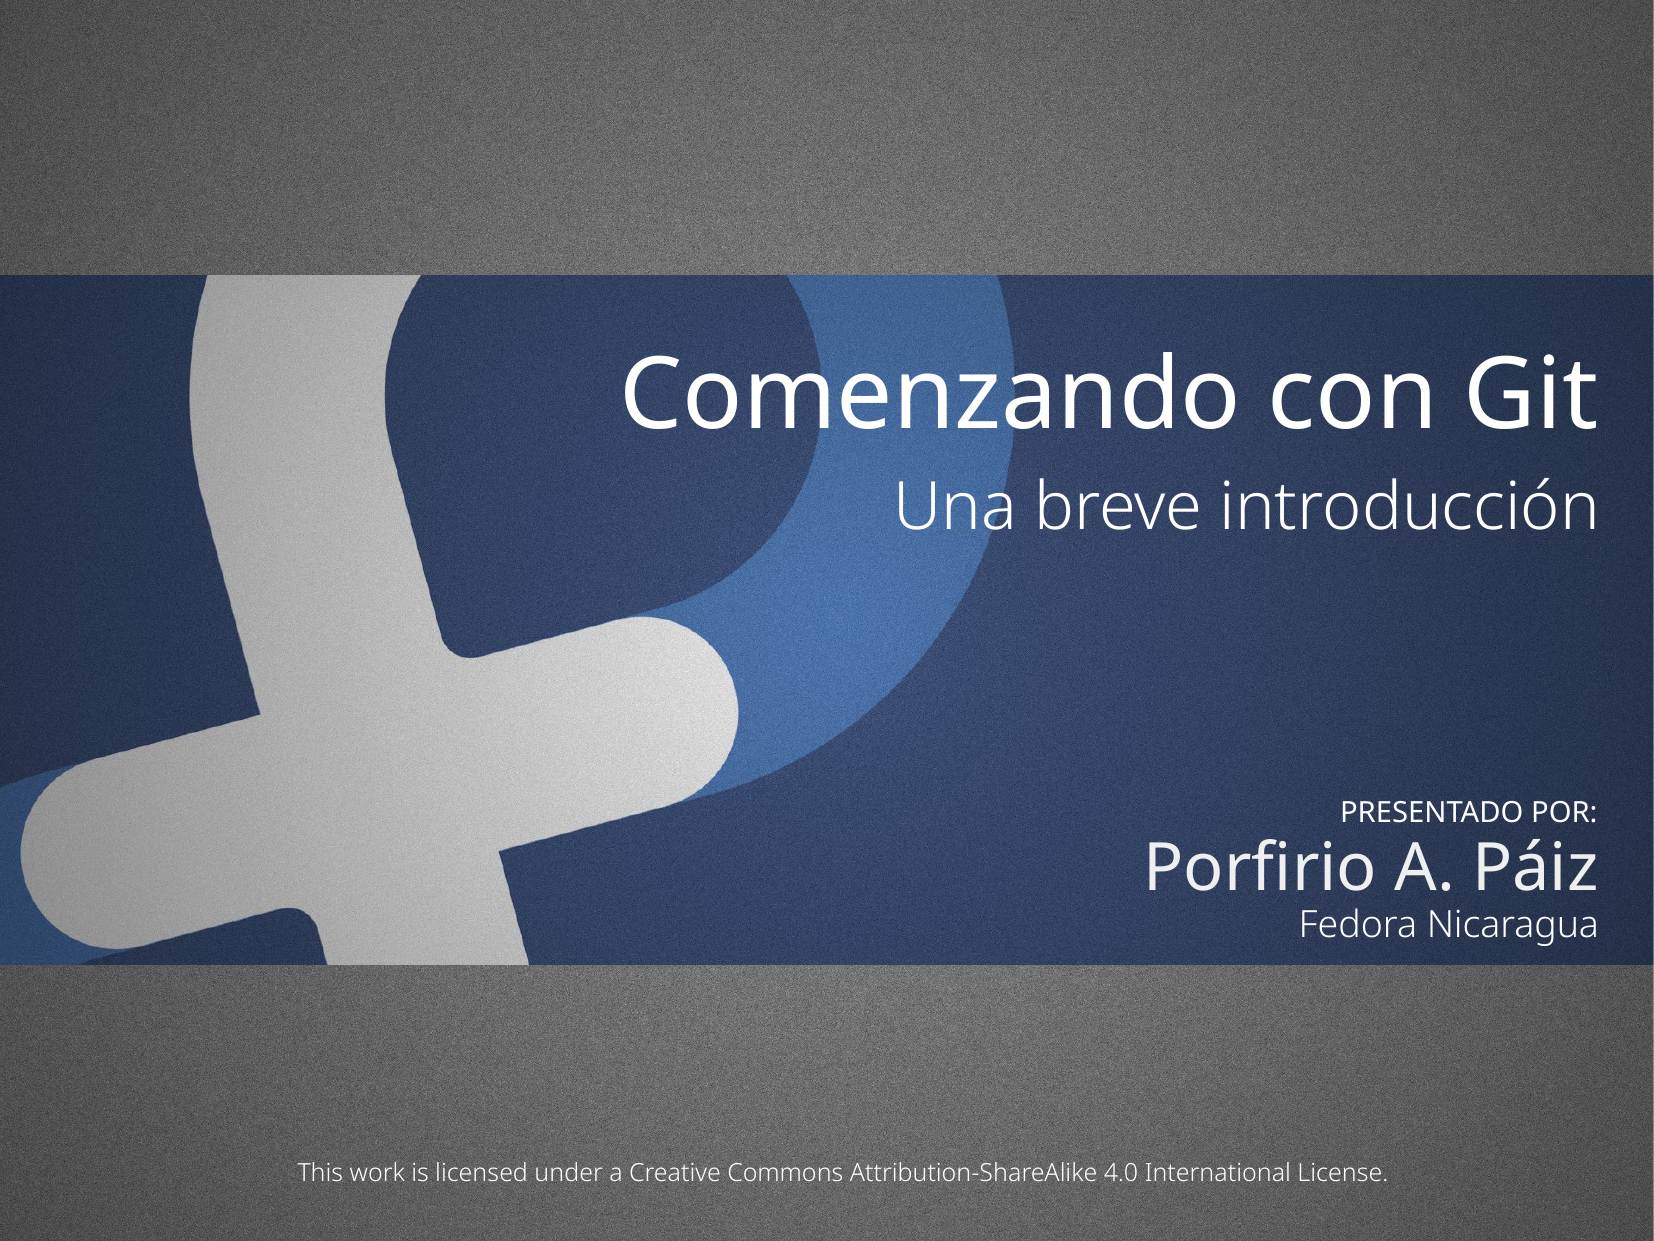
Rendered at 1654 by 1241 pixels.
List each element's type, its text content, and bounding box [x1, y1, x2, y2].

title Comenzando con Git [248, 330, 1599, 449]
text_box This work is licensed under a Creative Commons Attribution-ShareAlike 4.0 International License. [75, 1126, 1613, 1197]
picture [0, 0, 1654, 1241]
subtitle Una breve introducción [442, 457, 1601, 621]
text_box Porfirio A. Páiz [649, 820, 1615, 887]
text_box Fedora Nicaragua [531, 887, 1615, 958]
text_box PRESENTADO POR: [797, 784, 1613, 855]
